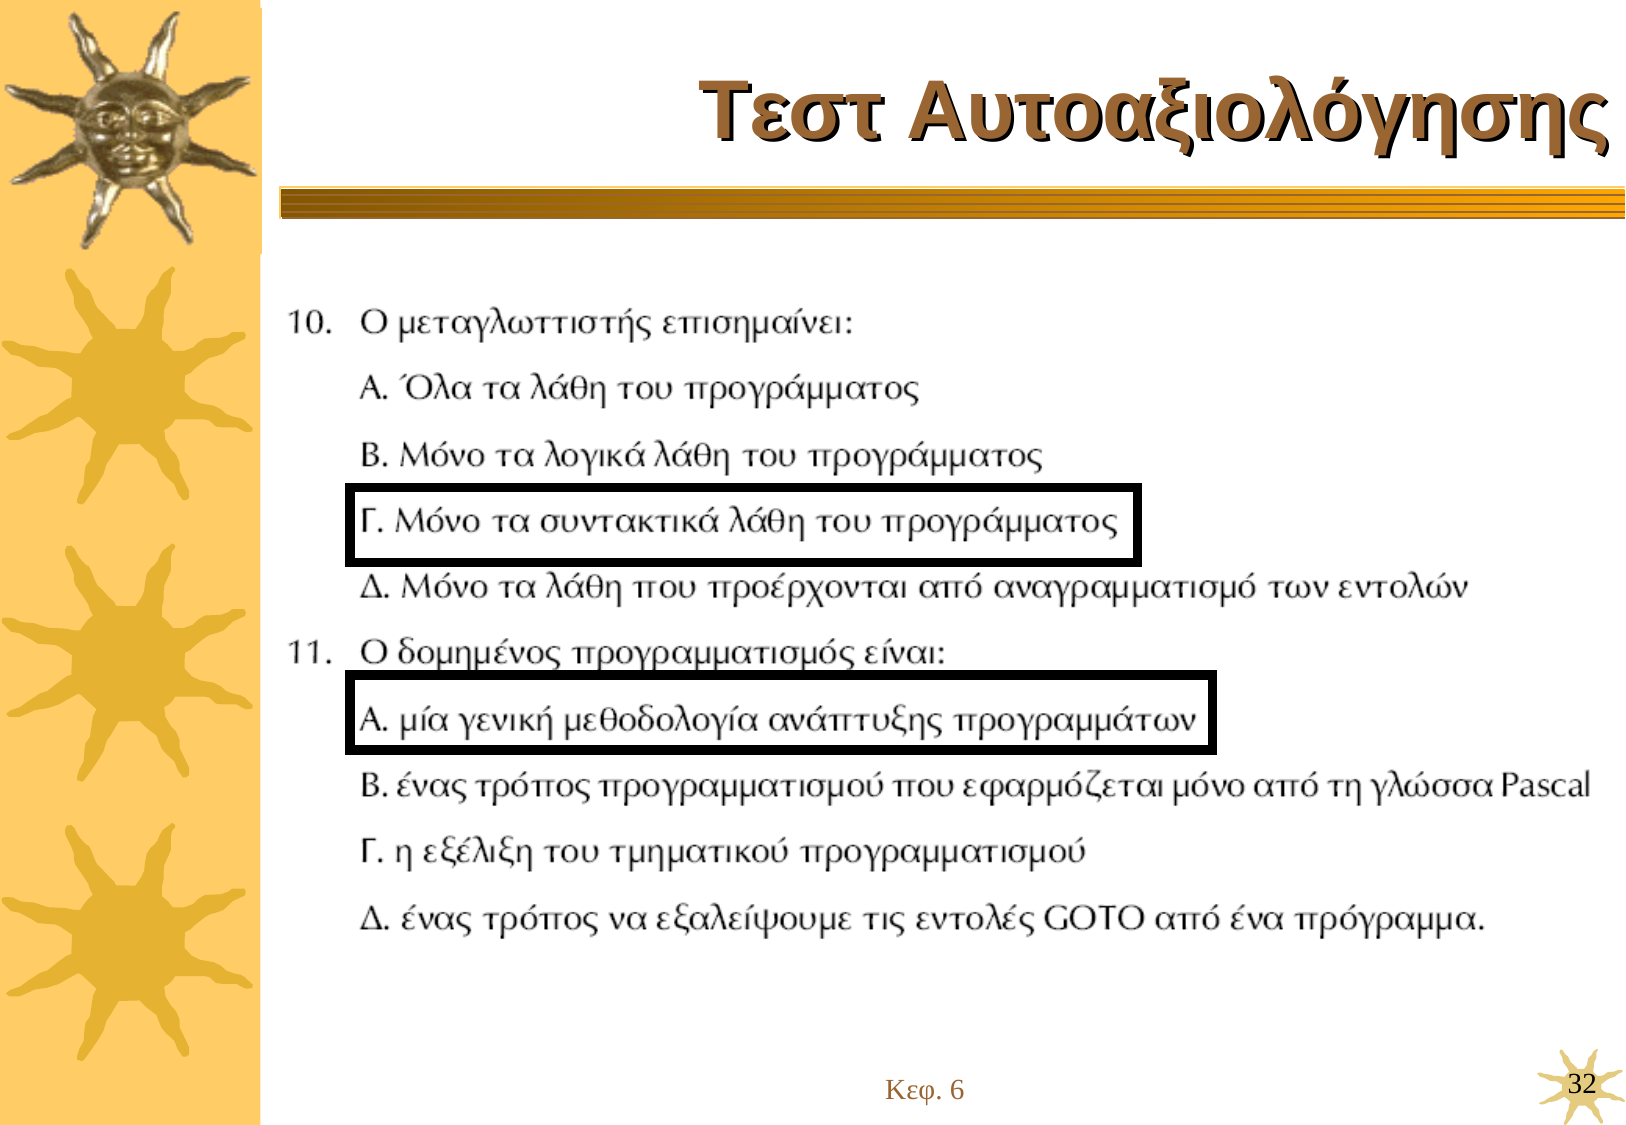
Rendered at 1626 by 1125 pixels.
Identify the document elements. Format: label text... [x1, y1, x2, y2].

picture [1, 163, 262, 254]
picture [271, 299, 1613, 951]
text_box Τεστ Αυτοαξιολόγησης [0, 0, 1625, 163]
